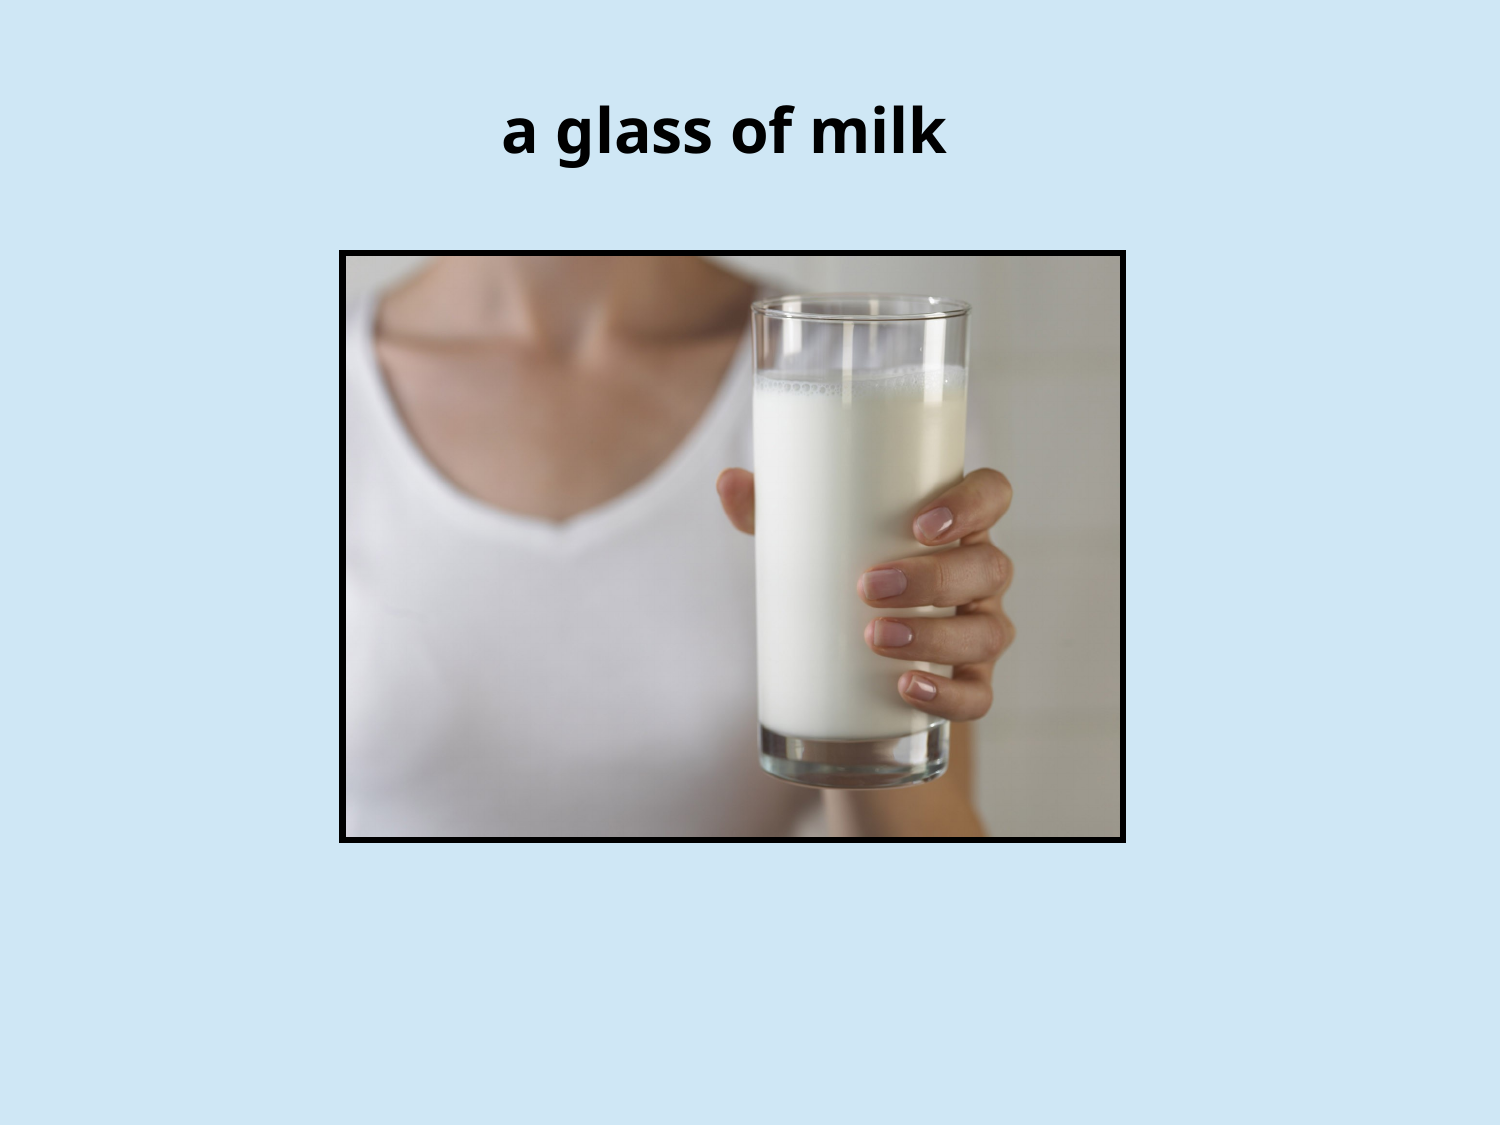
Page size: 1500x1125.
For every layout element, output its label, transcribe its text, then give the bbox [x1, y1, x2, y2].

text_box a glass of milk [264, 8, 1186, 174]
picture [345, 256, 1120, 838]
